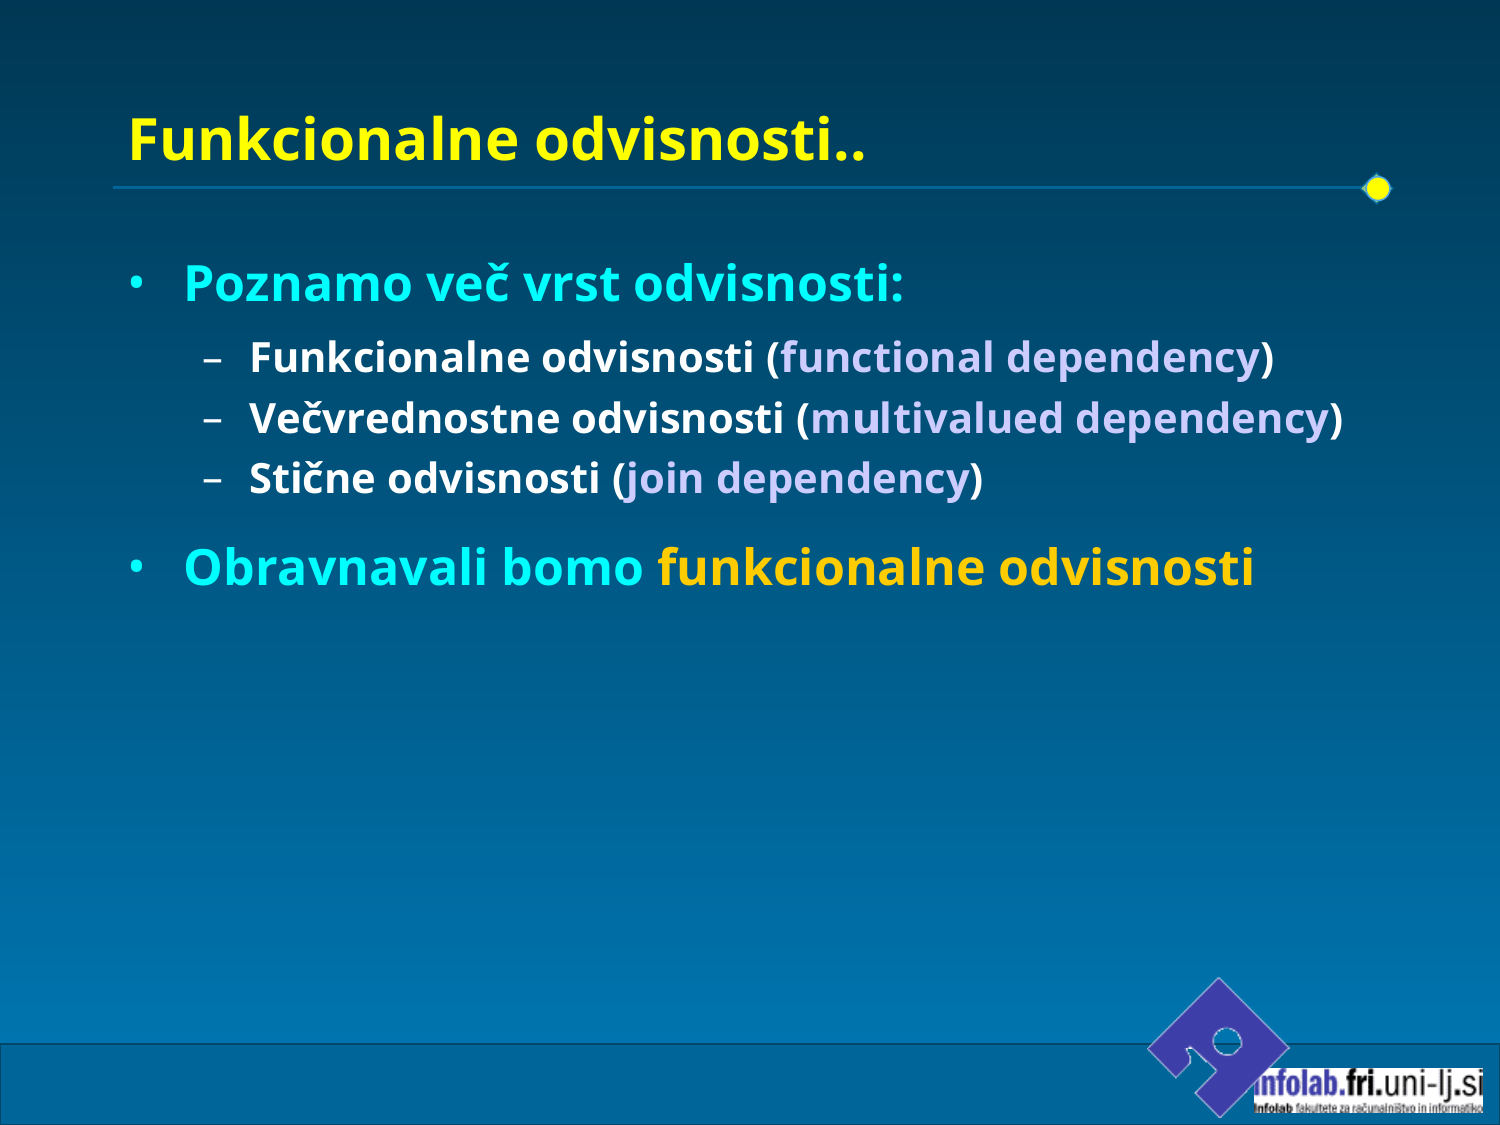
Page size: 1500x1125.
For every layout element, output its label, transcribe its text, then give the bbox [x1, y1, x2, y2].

list Poznamo več vrst odvisnosti: Funkcionalne odvisnosti (functional dependency) Večvrednostne odvisnosti (multivalued dependency) Stične odvisnosti (join dependency) Obravnavali bomo funkcionalne odvisnosti [112, 237, 1388, 963]
title Funkcionalne odvisnosti.. [112, 94, 1388, 181]
picture [1149, 978, 1482, 1117]
